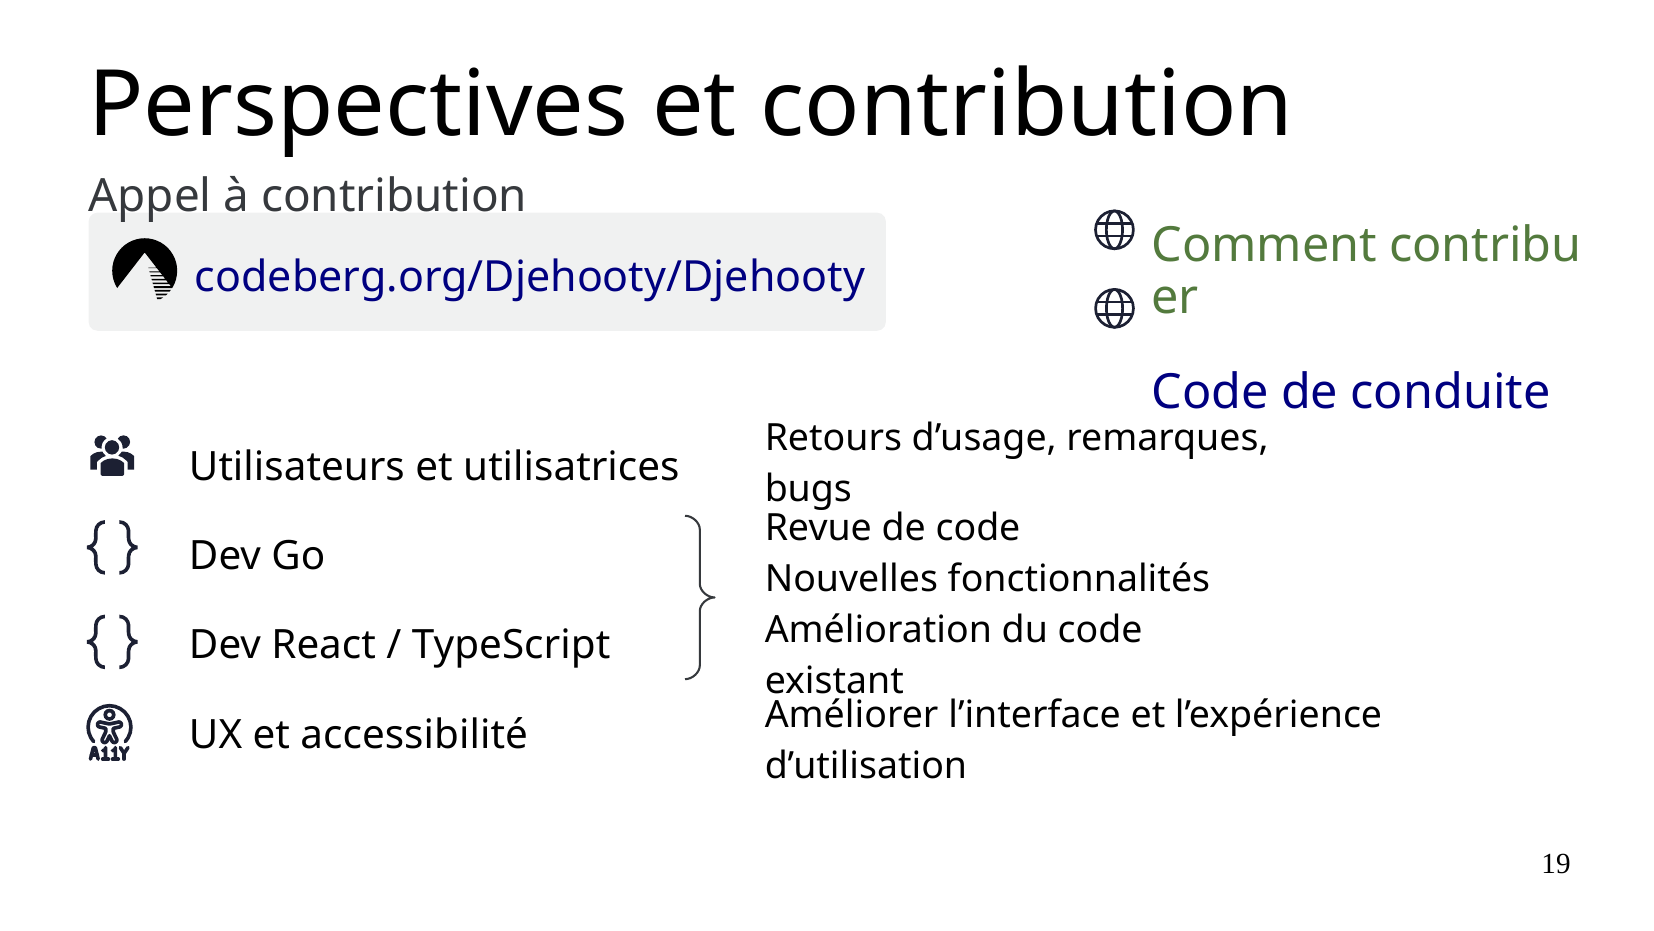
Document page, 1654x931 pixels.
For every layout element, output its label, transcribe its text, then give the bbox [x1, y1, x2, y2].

list Utilisateurs et utilisatrices Dev Go Dev React / TypeScript UX et accessibilité [188, 437, 709, 768]
title Perspectives et contribution Appel à contribution [88, 37, 1577, 193]
picture [112, 236, 178, 302]
picture [82, 519, 142, 579]
picture [1092, 286, 1137, 331]
text_box Retours d’usage, remarques, bugs [750, 420, 1312, 502]
text_box Améliorer l’interface et l’expérience d’utilisation [750, 693, 1489, 784]
picture [79, 702, 139, 762]
text_box [88, 212, 886, 331]
list codeberg.org/Djehooty/Djehooty [194, 244, 886, 304]
list Comment contribuer Code de conduite [1151, 210, 1595, 373]
picture [1092, 207, 1137, 252]
text_box Revue de code Nouvelles fonctionnalités Amélioration du code existant [750, 532, 1252, 674]
picture [82, 425, 142, 485]
picture [82, 614, 142, 674]
